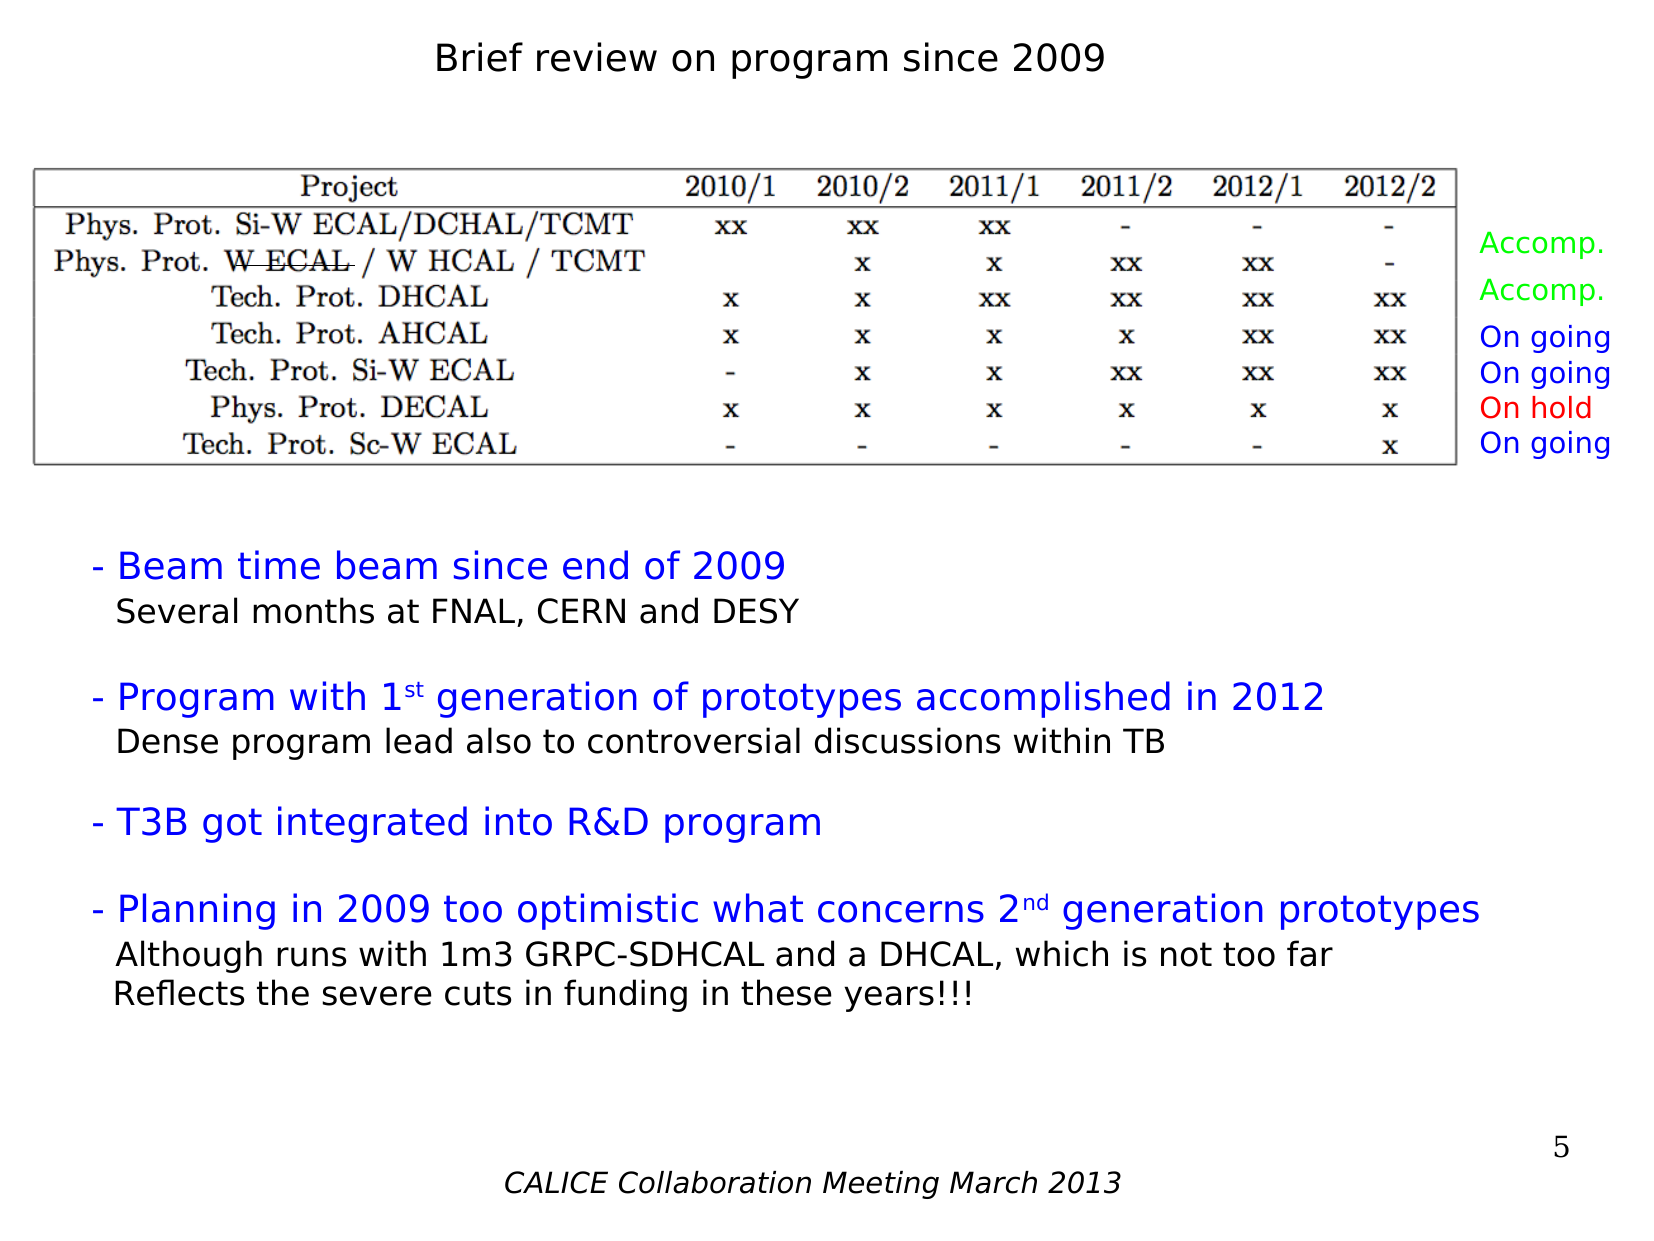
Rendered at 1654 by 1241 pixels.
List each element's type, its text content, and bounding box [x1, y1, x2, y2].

text_box - Beam time beam since end of 2009 Several months at FNAL, CERN and DESY - Program with 1st generation of prototypes accomplished in 2012 Dense program lead also to controversial discussions within TB - T3B got integrated into R&D program - Planning in 2009 too optimistic what concerns 2nd generation prototypes Although runs with 1m3 GRPC-SDHCAL and a DHCAL, which is not too far Reflects the severe cuts in funding in these years!!! [76, 537, 1494, 1024]
text_box Accomp. [1464, 218, 1620, 265]
text_box Accomp. [1464, 265, 1620, 312]
text_box Brief review on program since 2009 [419, 29, 1120, 88]
picture [24, 158, 1474, 482]
text_box On going [1464, 419, 1636, 469]
text_box On going [1464, 312, 1636, 348]
text_box On hold [1464, 383, 1618, 433]
text_box On going [1464, 348, 1636, 398]
